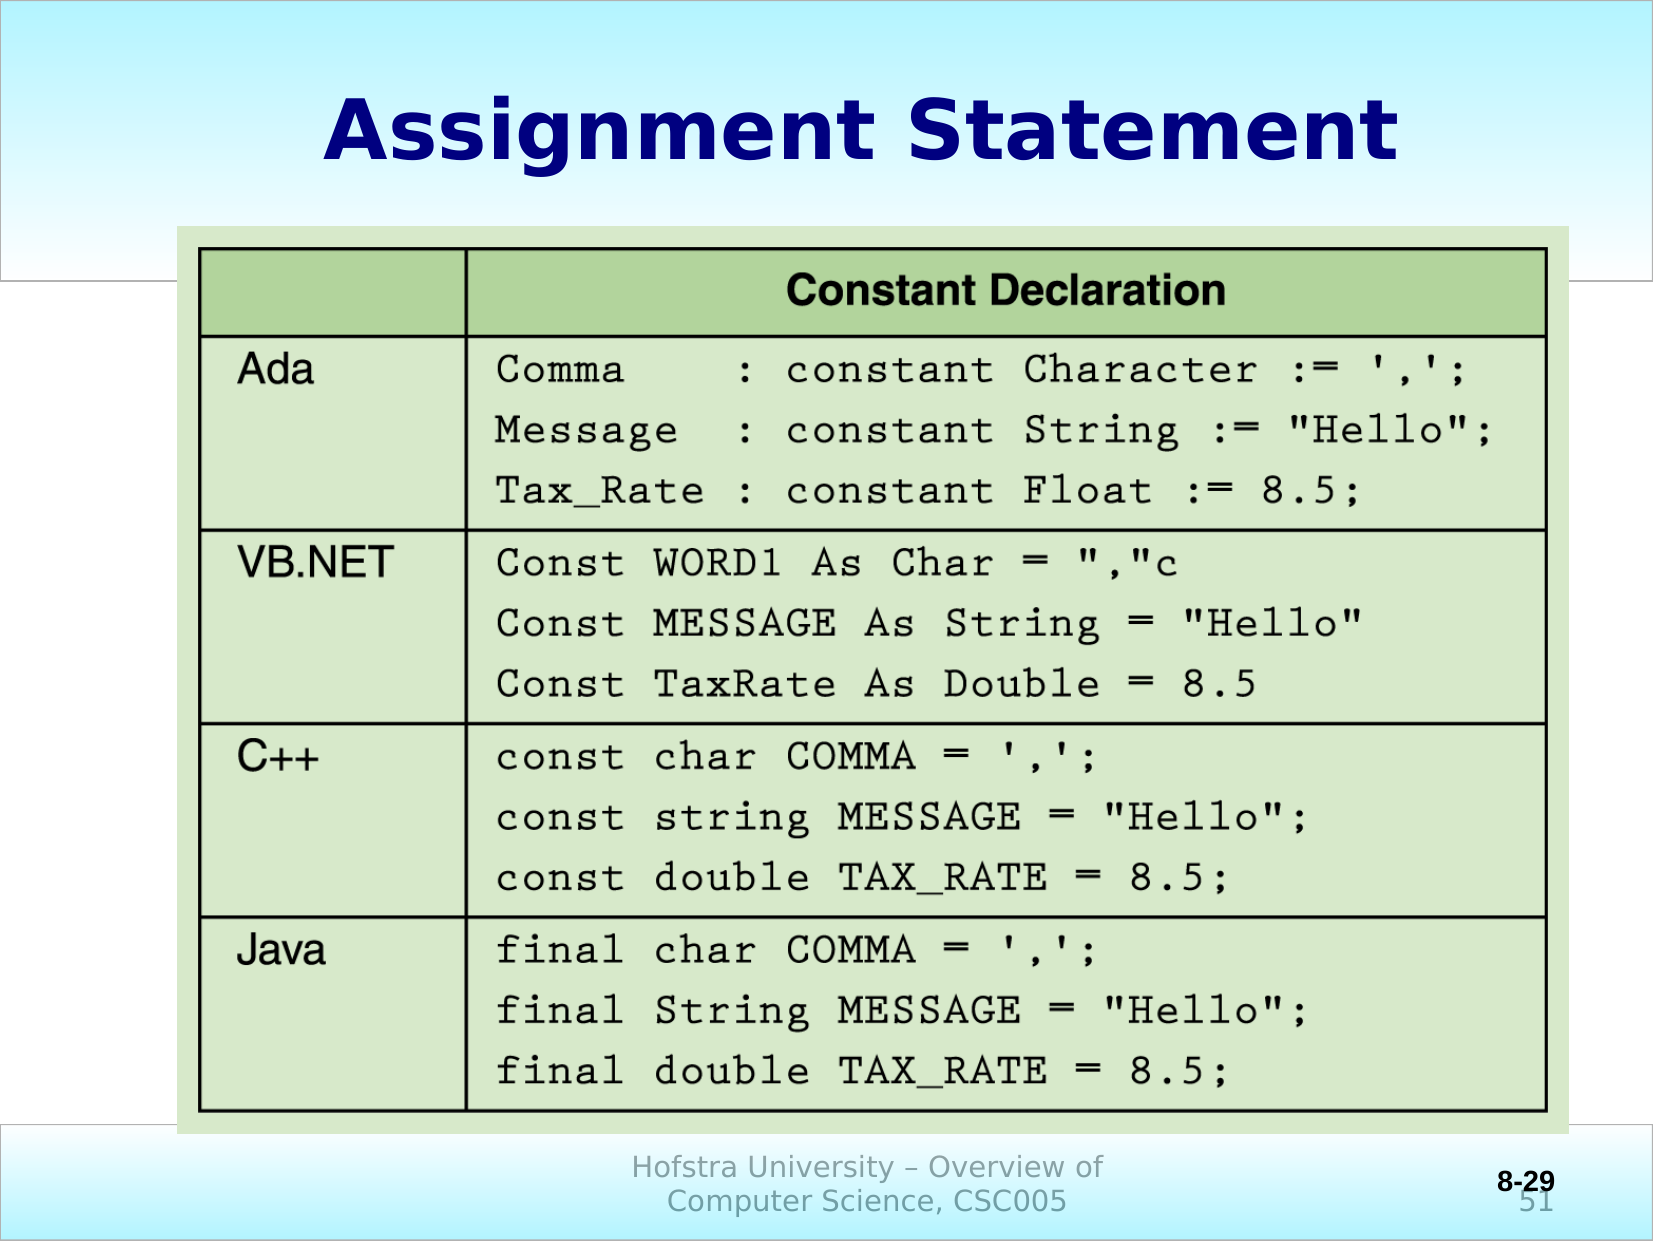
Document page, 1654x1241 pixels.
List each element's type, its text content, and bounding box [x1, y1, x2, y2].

title Assignment Statement [112, 27, 1612, 235]
text_box 8-29 [1184, 1157, 1571, 1216]
picture [177, 226, 1569, 1134]
